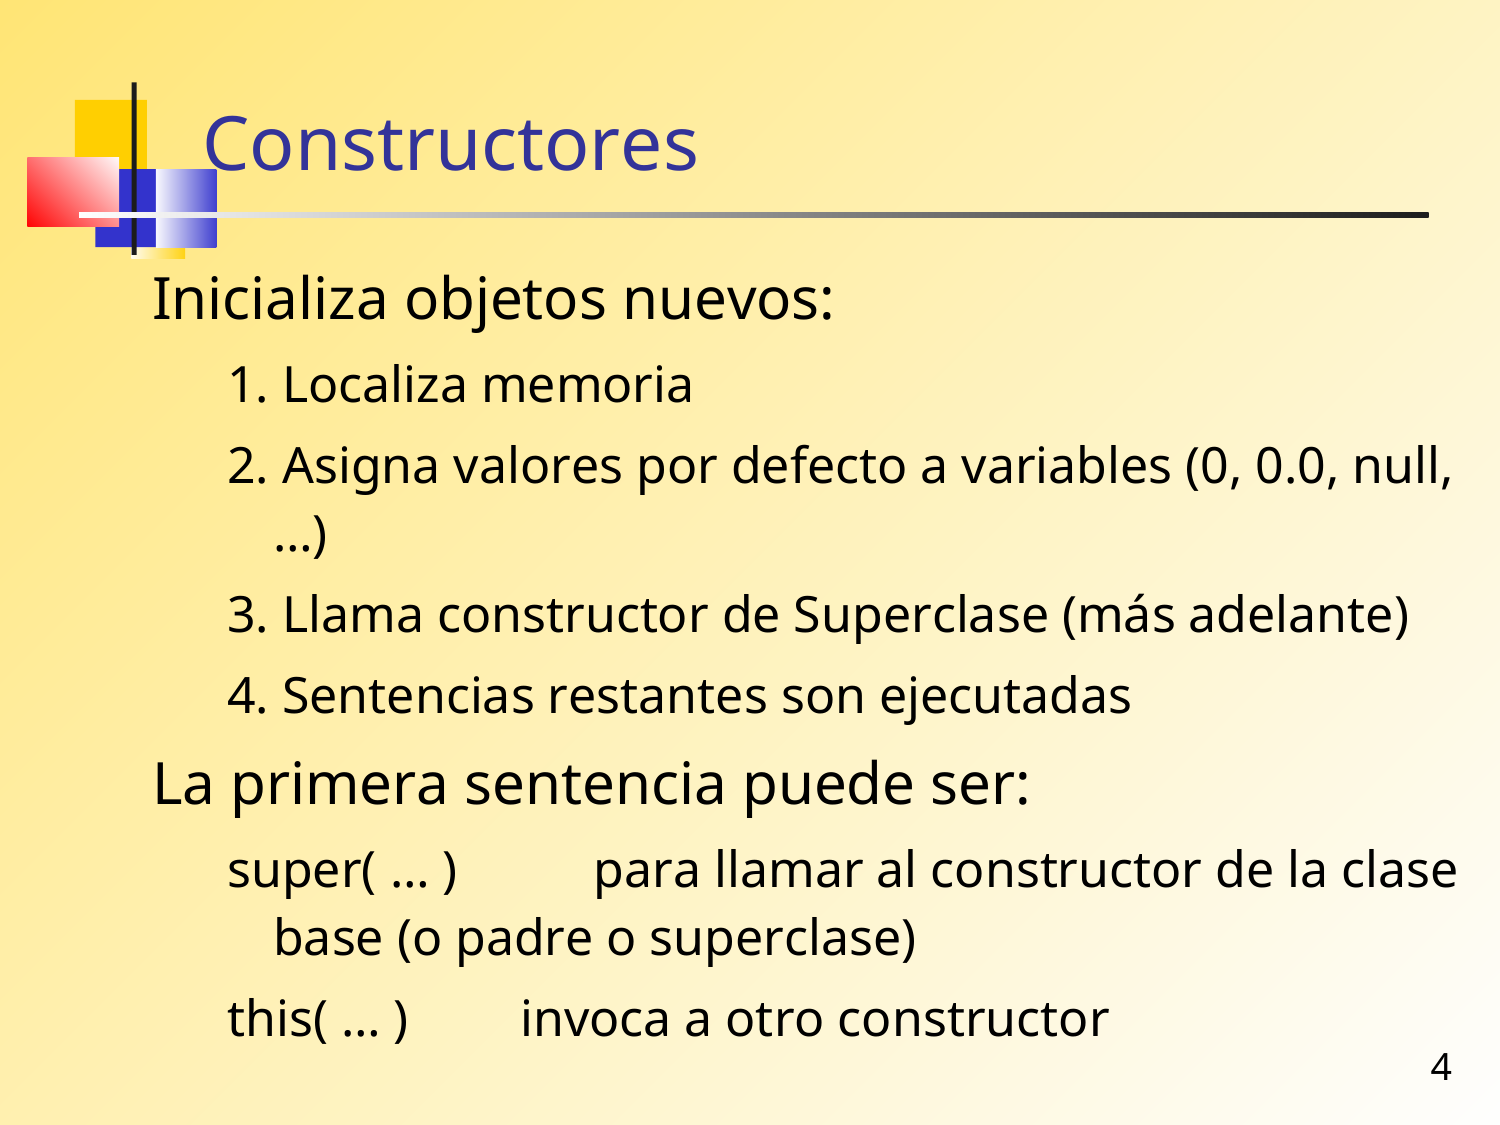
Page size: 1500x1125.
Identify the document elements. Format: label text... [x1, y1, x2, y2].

title Constructores [187, 37, 1466, 201]
list Inicializa objetos nuevos: 1. Localiza memoria 2. Asigna valores por defecto a variables (0, 0.0, null, …) 3. Llama constructor de Superclase (más adelante) 4. Sentencias restantes son ejecutadas La primera sentencia puede ser: super( … ) para llamar al constructor de la clase base (o padre o superclase) this( … ) invoca a otro constructor [137, 249, 1500, 1013]
